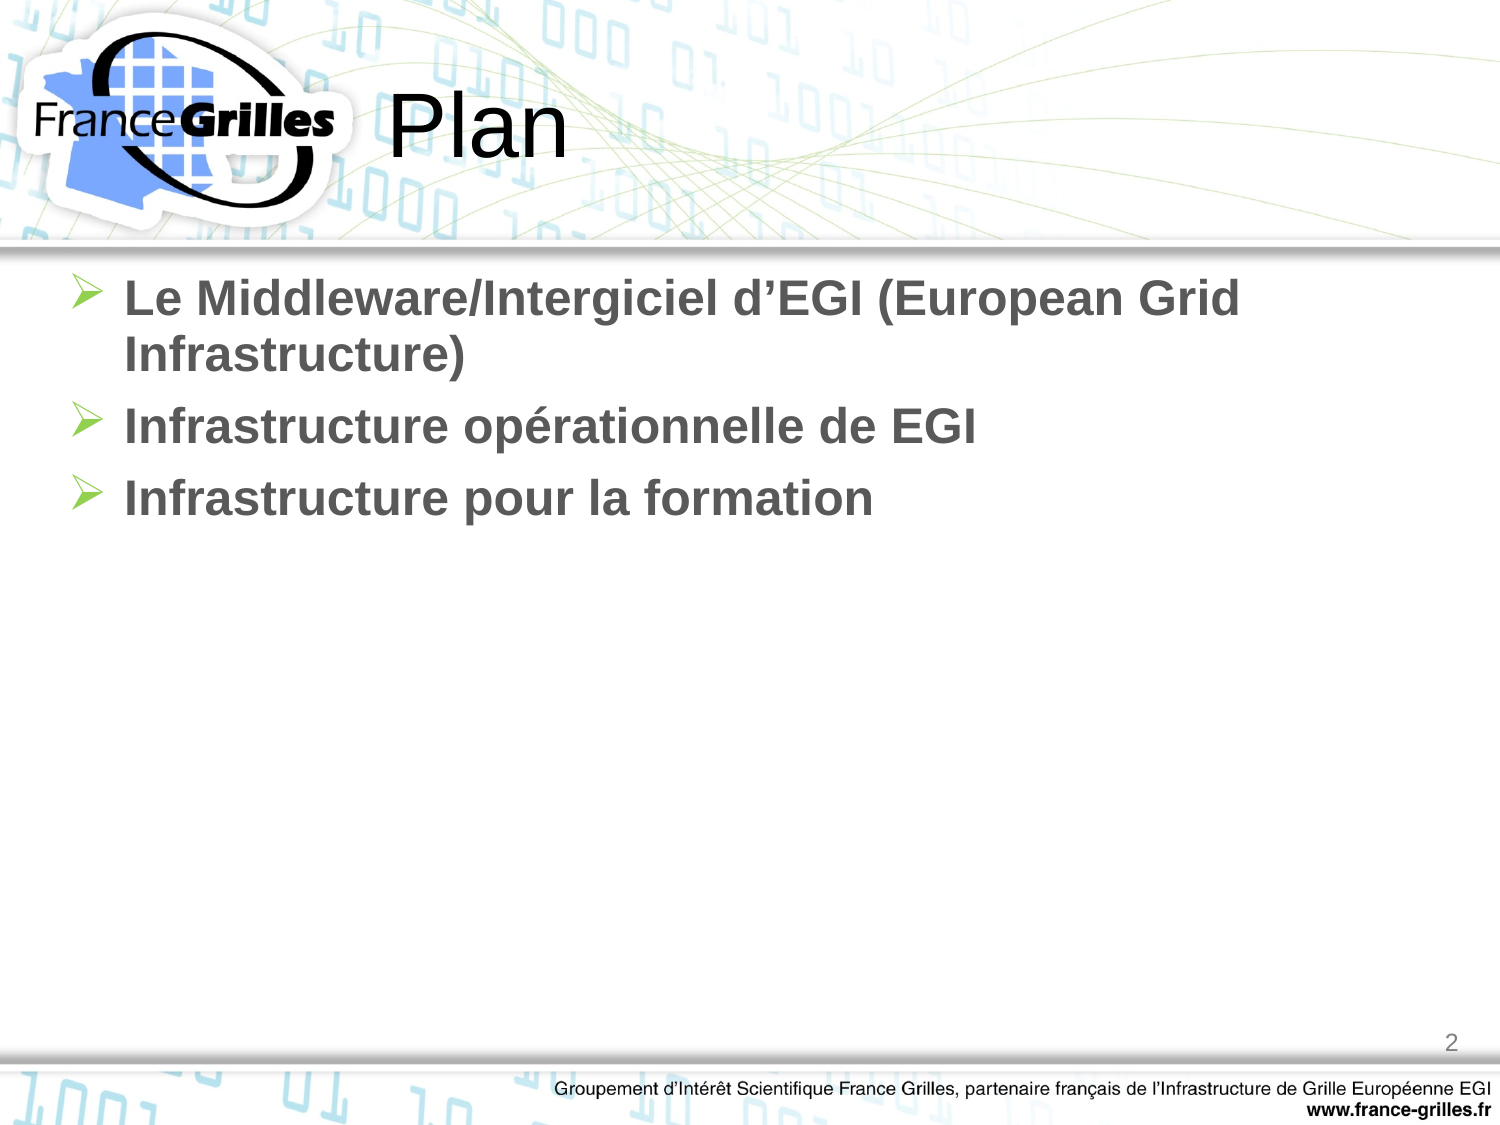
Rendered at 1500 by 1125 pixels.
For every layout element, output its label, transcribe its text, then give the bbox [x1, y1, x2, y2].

title Plan [372, 0, 1459, 251]
list Le Middleware/Intergiciel d’EGI (European Grid Infrastructure) Infrastructure opérationnelle de EGI Infrastructure pour la formation [53, 262, 1459, 1039]
picture [0, 0, 1500, 1125]
